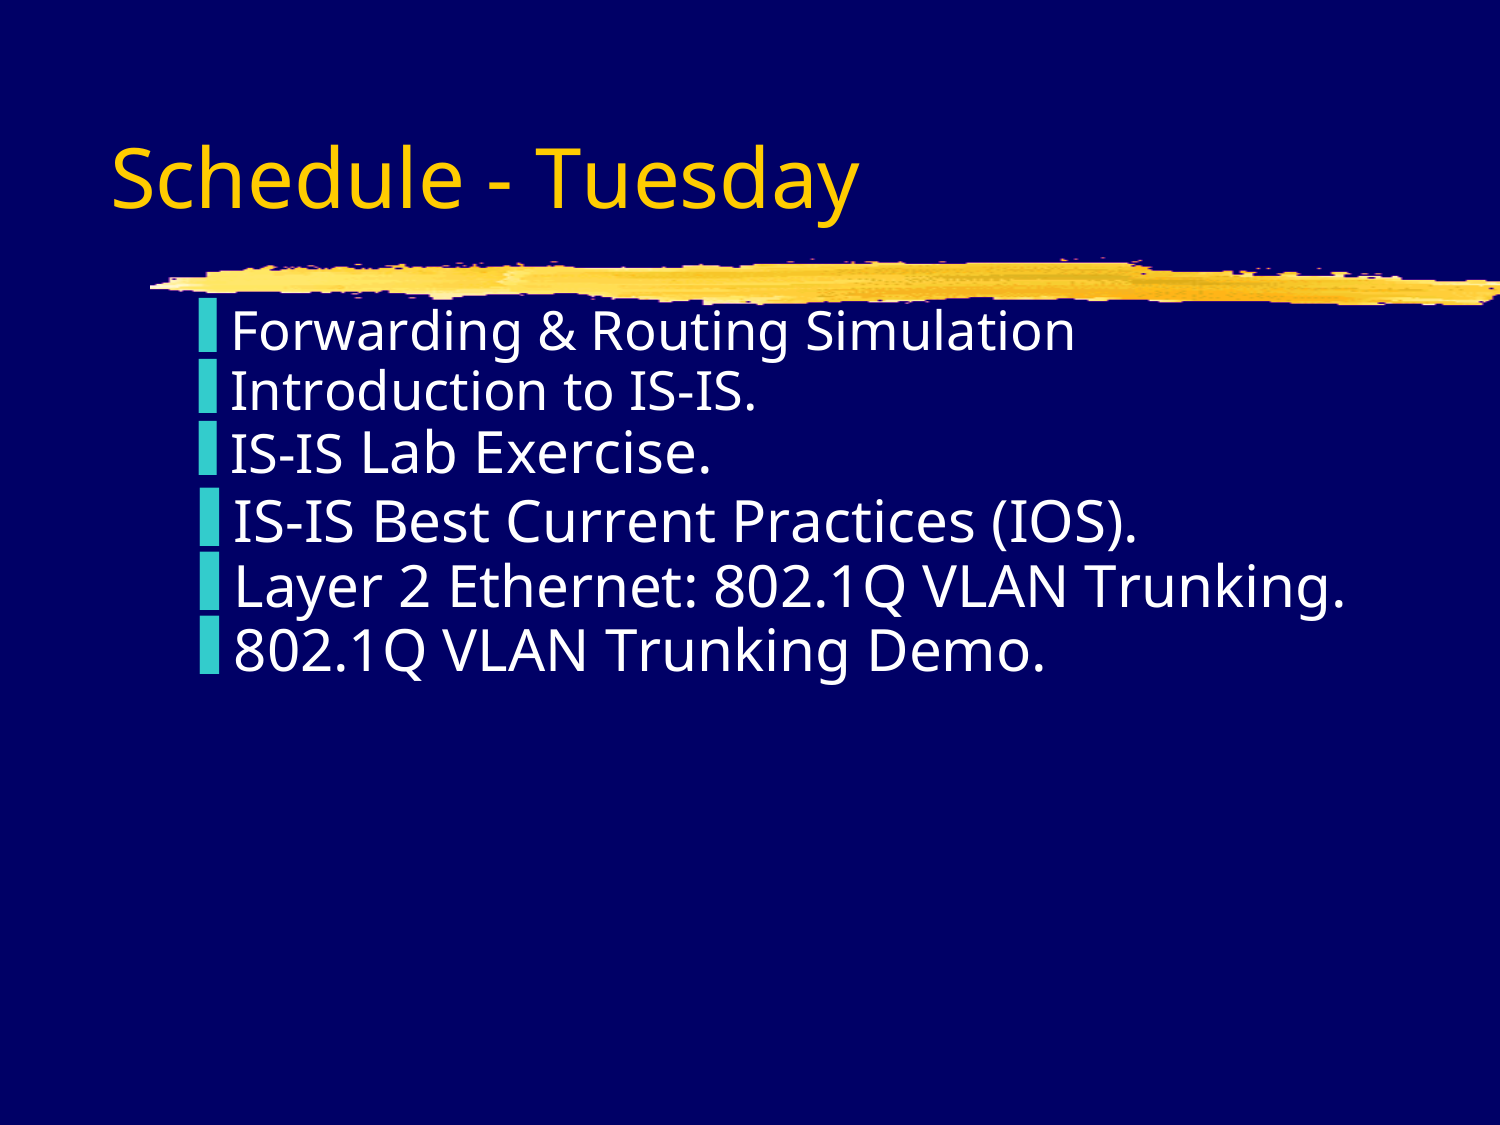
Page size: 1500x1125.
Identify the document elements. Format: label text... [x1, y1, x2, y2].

title Schedule - Tuesday [110, 78, 1391, 297]
picture [150, 252, 1500, 316]
list Forwarding & Routing Simulation Introduction to IS-IS. IS-IS Lab Exercise. IS-IS Best Current Practices (IOS). Layer 2 Ethernet: 802.1Q VLAN Trunking. 802.1Q VLAN Trunking Demo. [110, 312, 1391, 1118]
